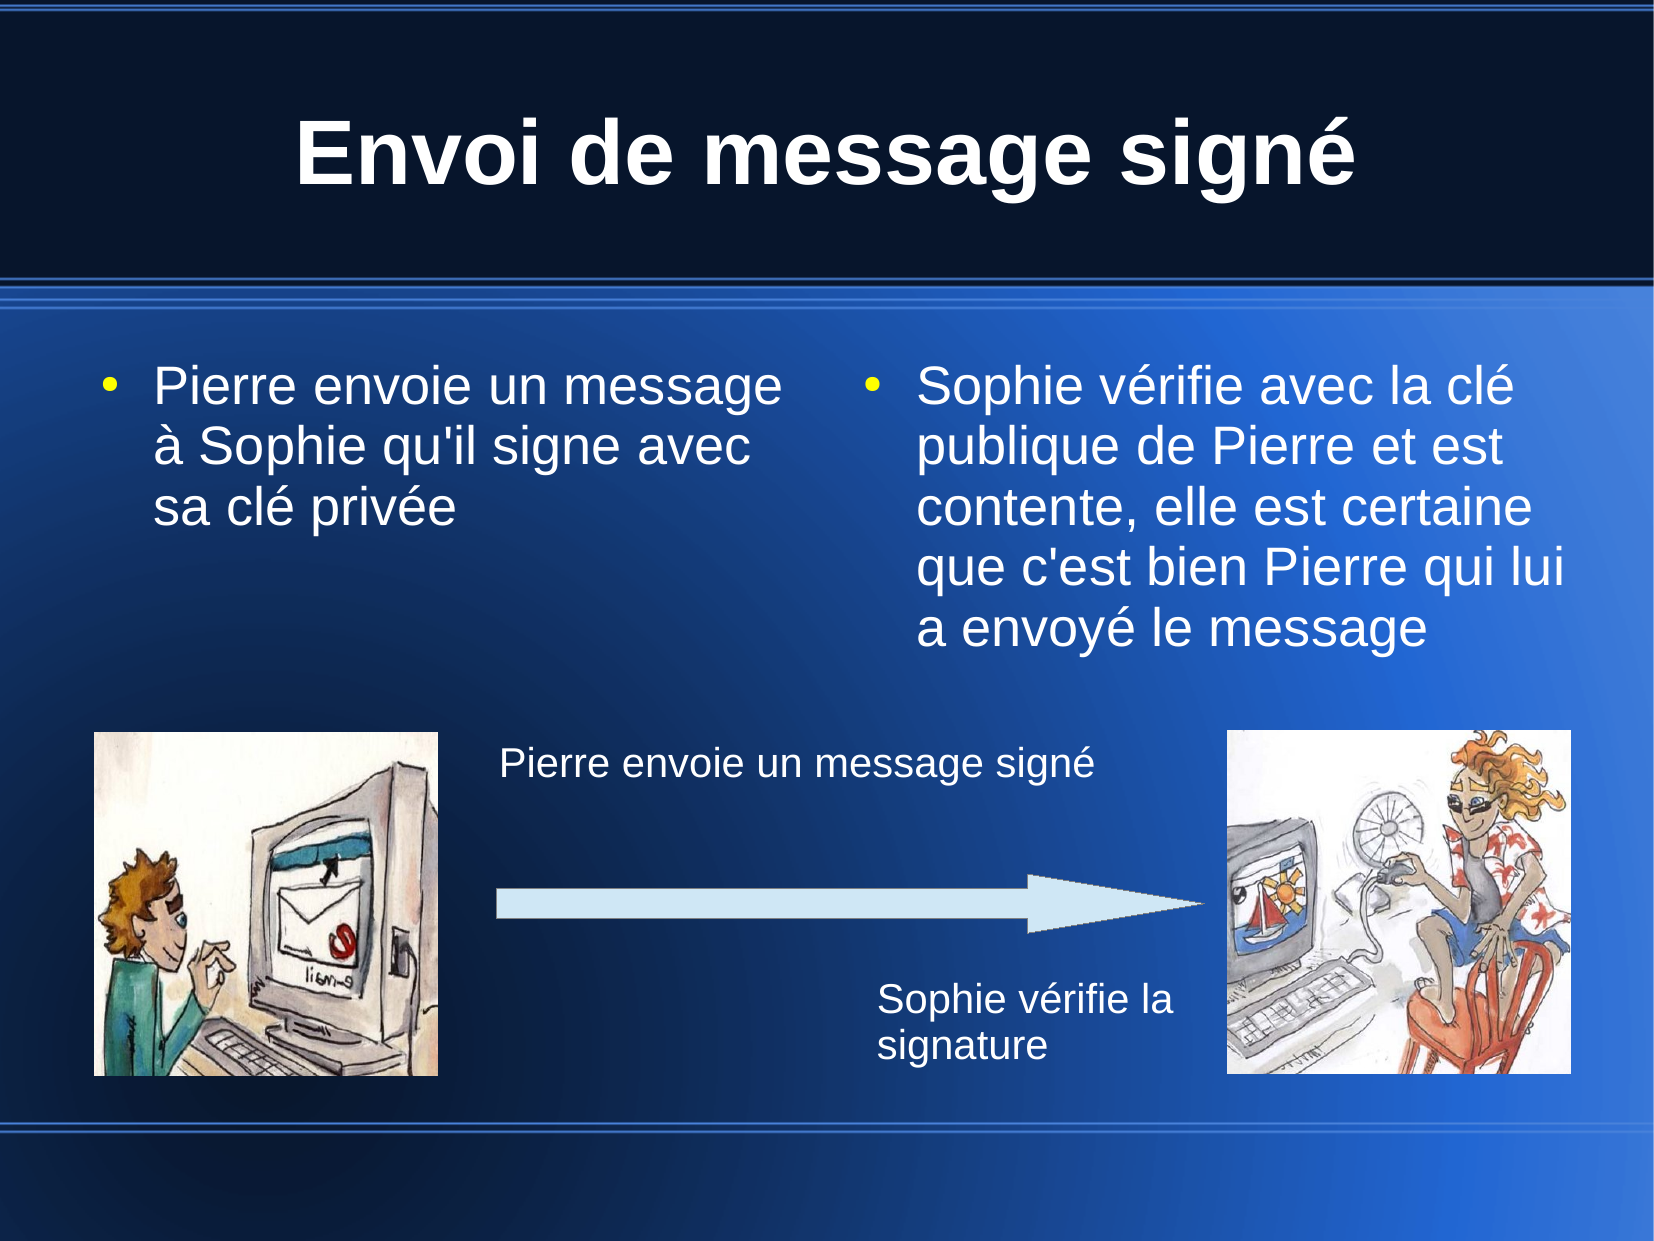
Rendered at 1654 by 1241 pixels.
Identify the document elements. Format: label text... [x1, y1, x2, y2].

text_box [496, 874, 1205, 934]
list Pierre envoie un message à Sophie qu'il signe avec sa clé privée [82, 355, 809, 603]
text_box Pierre envoie un message signé [484, 732, 1205, 795]
title Envoi de message signé [82, 49, 1571, 257]
picture [0, 0, 1654, 1241]
text_box Sophie vérifie la signature [862, 968, 1217, 1078]
list Sophie vérifie avec la clé publique de Pierre et est contente, elle est certaine que c'est bien Pierre qui lui a envoyé le message [845, 355, 1572, 660]
